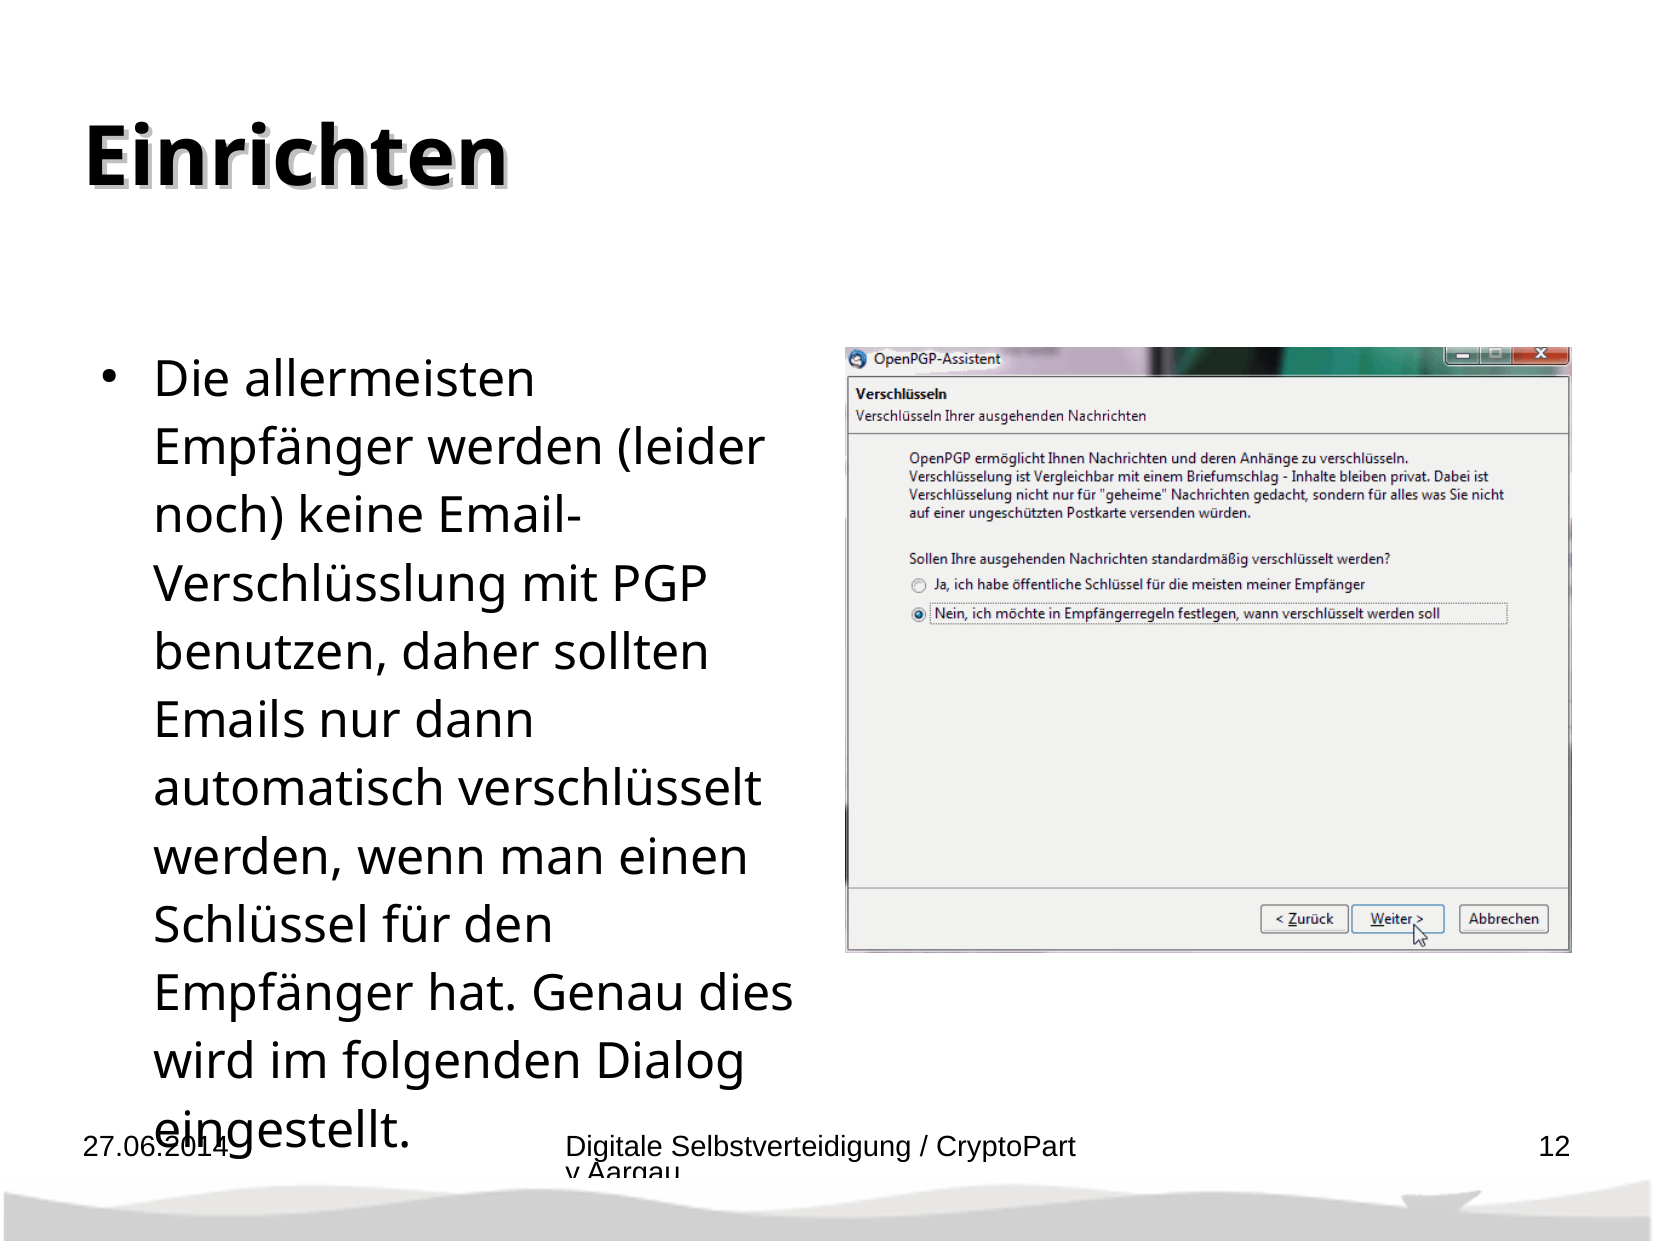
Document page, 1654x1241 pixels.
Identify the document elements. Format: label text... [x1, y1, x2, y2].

title Einrichten [82, 49, 1571, 257]
picture [845, 347, 1572, 953]
picture [3, 1178, 1654, 1241]
list Die allermeisten Empfänger werden (leider noch) keine Email-Verschlüsslung mit PGP benutzen, daher sollten Emails nur dann automatisch verschlüsselt werden, wenn man einen Schlüssel für den Empfänger hat. Genau dies wird im folgenden Dialog eingestellt. [82, 290, 809, 1010]
